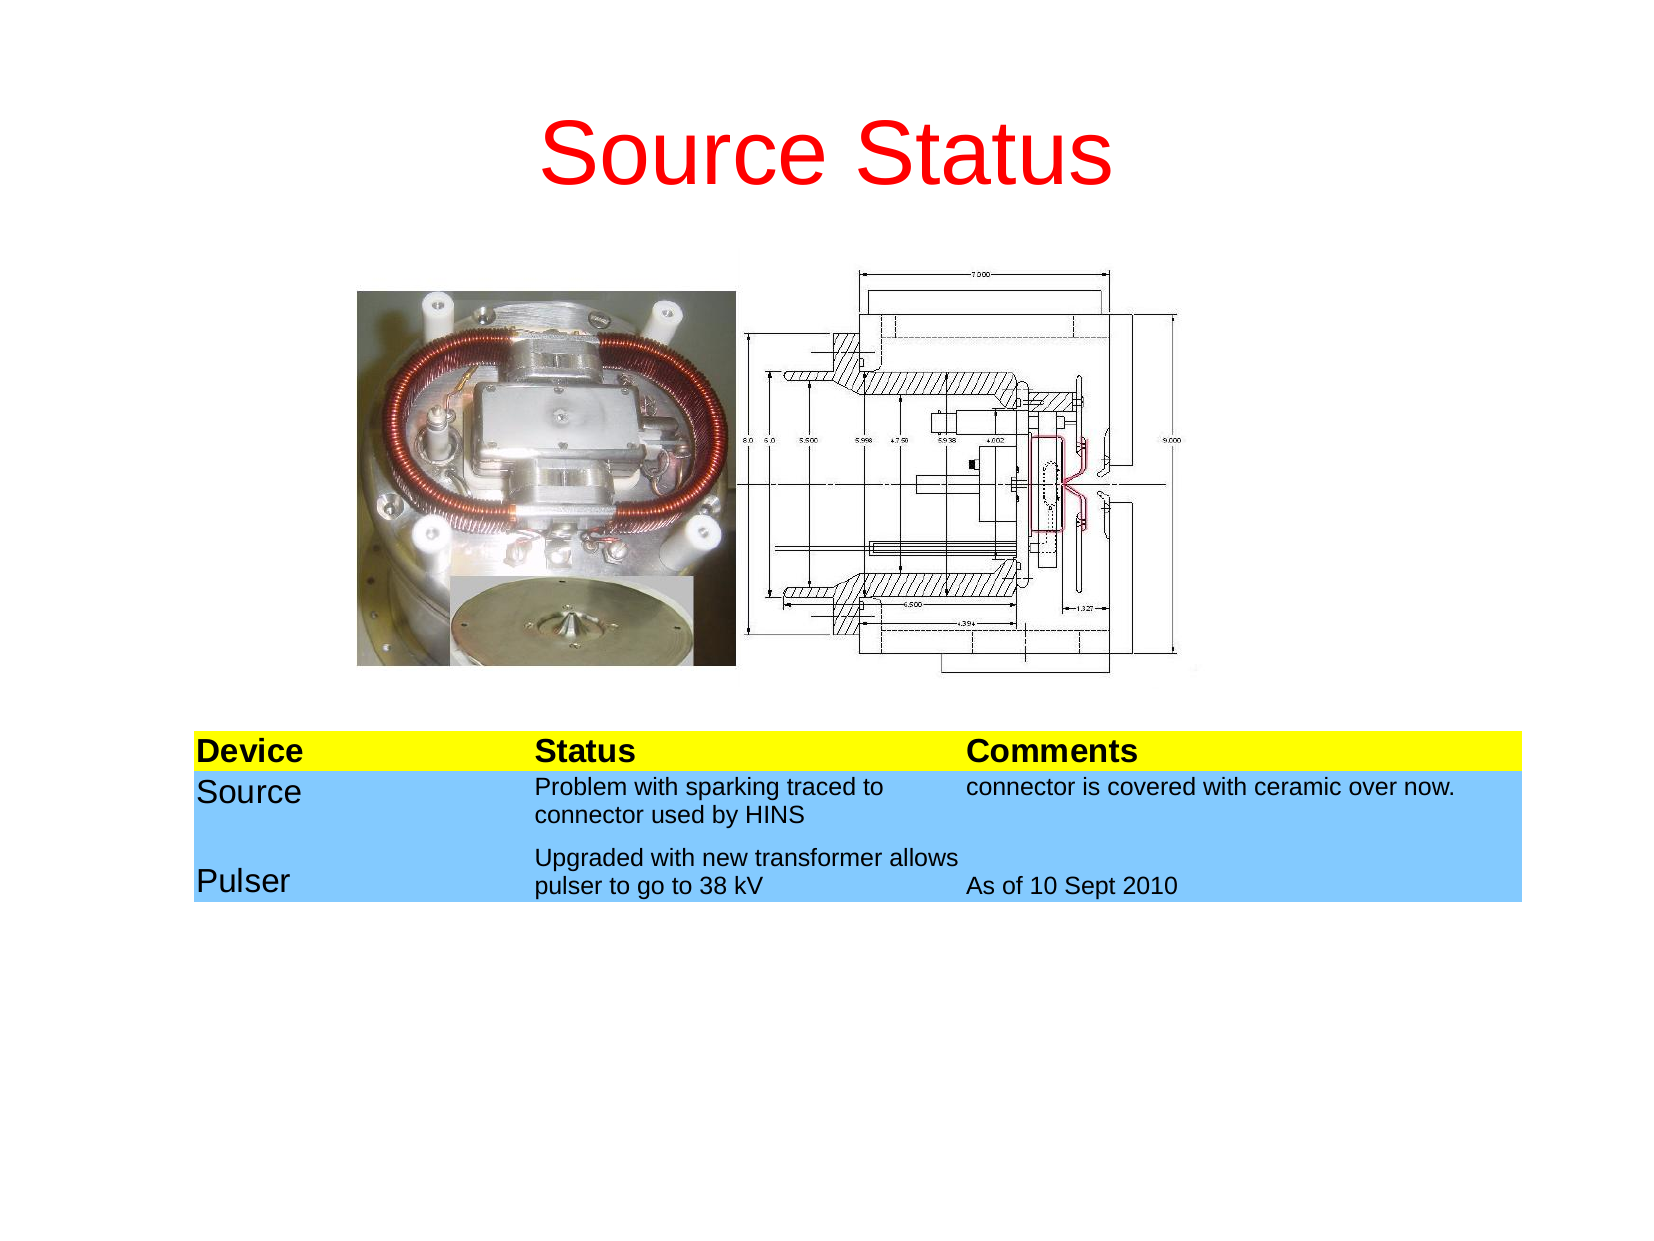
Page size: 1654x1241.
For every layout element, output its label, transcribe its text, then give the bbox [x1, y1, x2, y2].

title Source Status [82, 49, 1571, 257]
picture [356, 232, 1208, 706]
chart [194, 731, 1525, 984]
